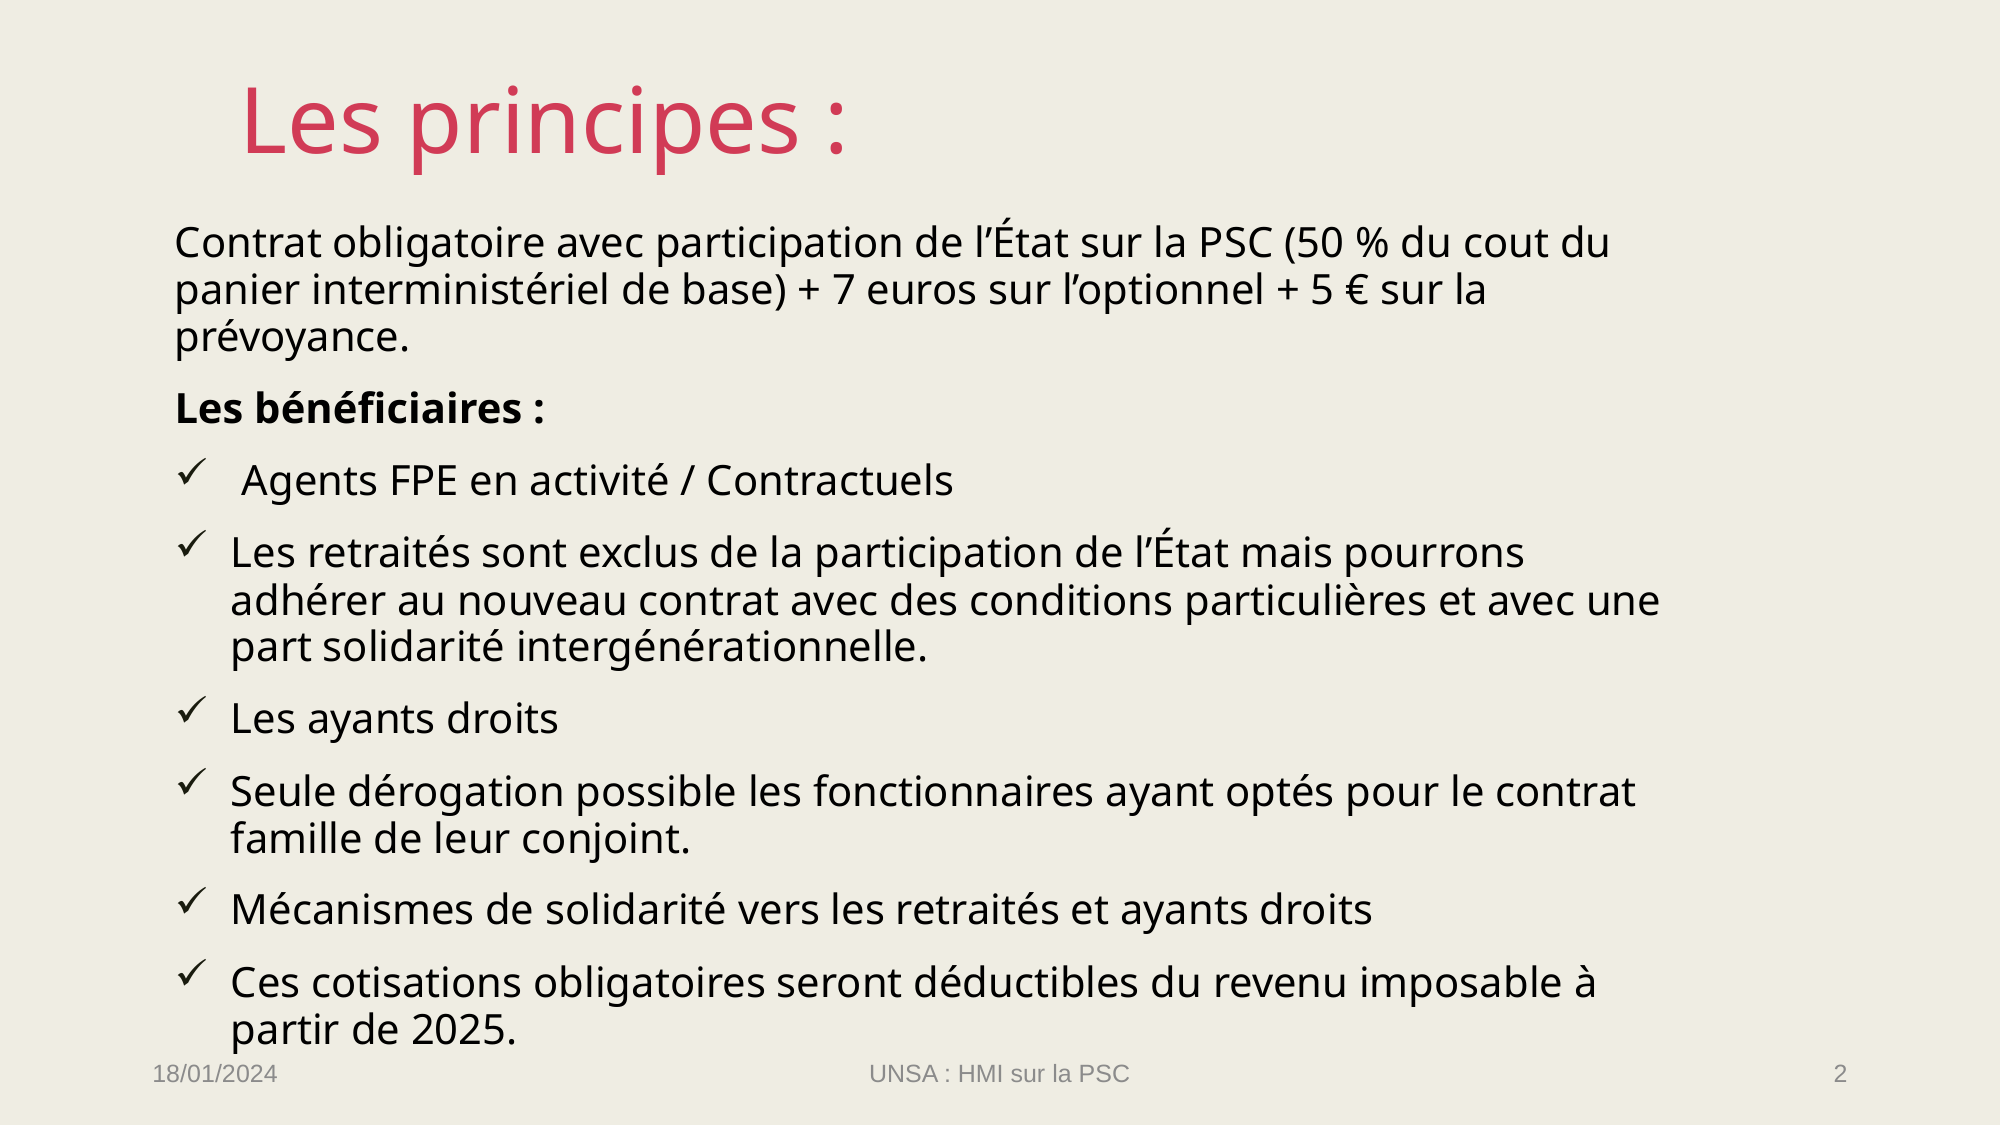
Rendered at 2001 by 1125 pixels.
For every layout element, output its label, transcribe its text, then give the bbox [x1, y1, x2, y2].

text_box Contrat obligatoire avec participation de l’État sur la PSC (50 % du cout du panier interministériel de base) + 7 euros sur l’optionnel + 5 € sur la prévoyance. Les bénéficiaires : Agents FPE en activité / Contractuels Les retraités sont exclus de la participation de l’État mais pourrons adhérer au nouveau contrat avec des conditions particulières et avec une part solidarité intergénérationnelle. Les ayants droits Seule dérogation possible les fonctionnaires ayant optés pour le contrat famille de leur conjoint. Mécanismes de solidarité vers les retraités et ayants droits Ces cotisations obligatoires seront déductibles du revenu imposable à partir de 2025. [159, 212, 1690, 1016]
footer UNSA : HMI sur la PSC [662, 1042, 1338, 1103]
slide_number <numéro> [1412, 1042, 1863, 1103]
slide_number 18/01/2024 [137, 1042, 588, 1103]
text_box Les principes : [224, 67, 1800, 186]
